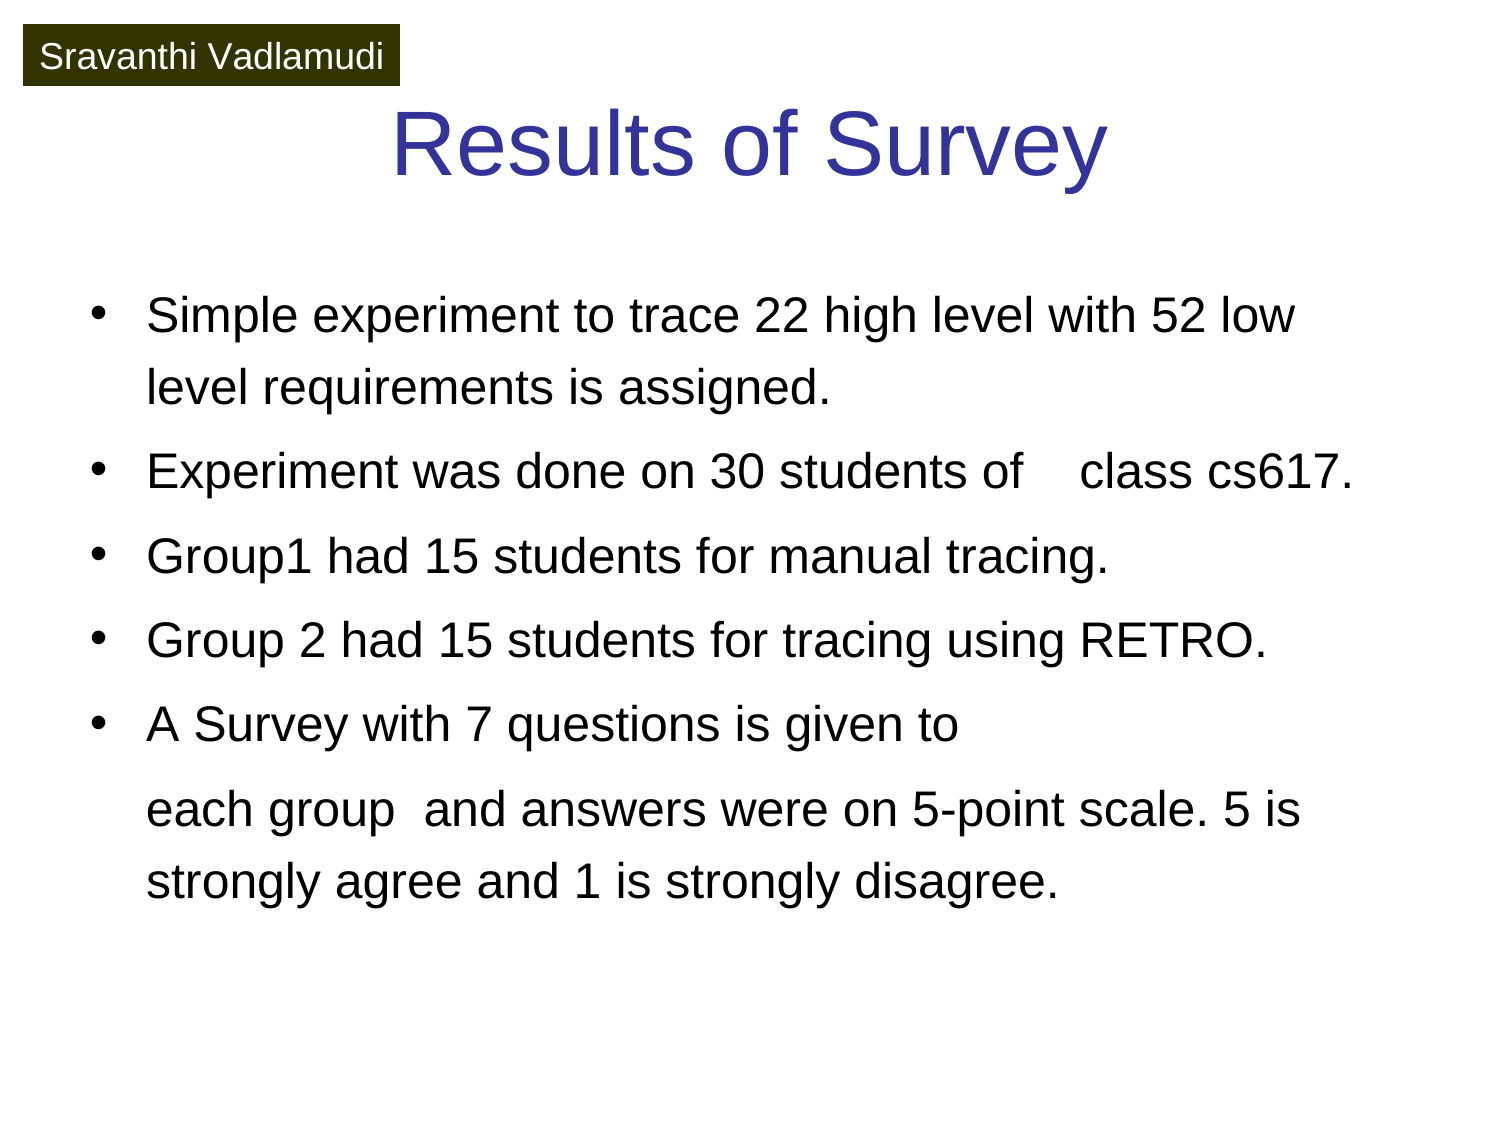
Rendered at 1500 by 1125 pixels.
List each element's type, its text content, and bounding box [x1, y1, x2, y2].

list Simple experiment to trace 22 high level with 52 low level requirements is assigned. Experiment was done on 30 students of class cs617. Group1 had 15 students for manual tracing. Group 2 had 15 students for tracing using RETRO. A Survey with 7 questions is given to each group and answers were on 5-point scale. 5 is strongly agree and 1 is strongly disagree. [75, 262, 1426, 1006]
text_box Sravanthi Vadlamudi [24, 24, 399, 86]
title Results of Survey [75, 45, 1426, 233]
